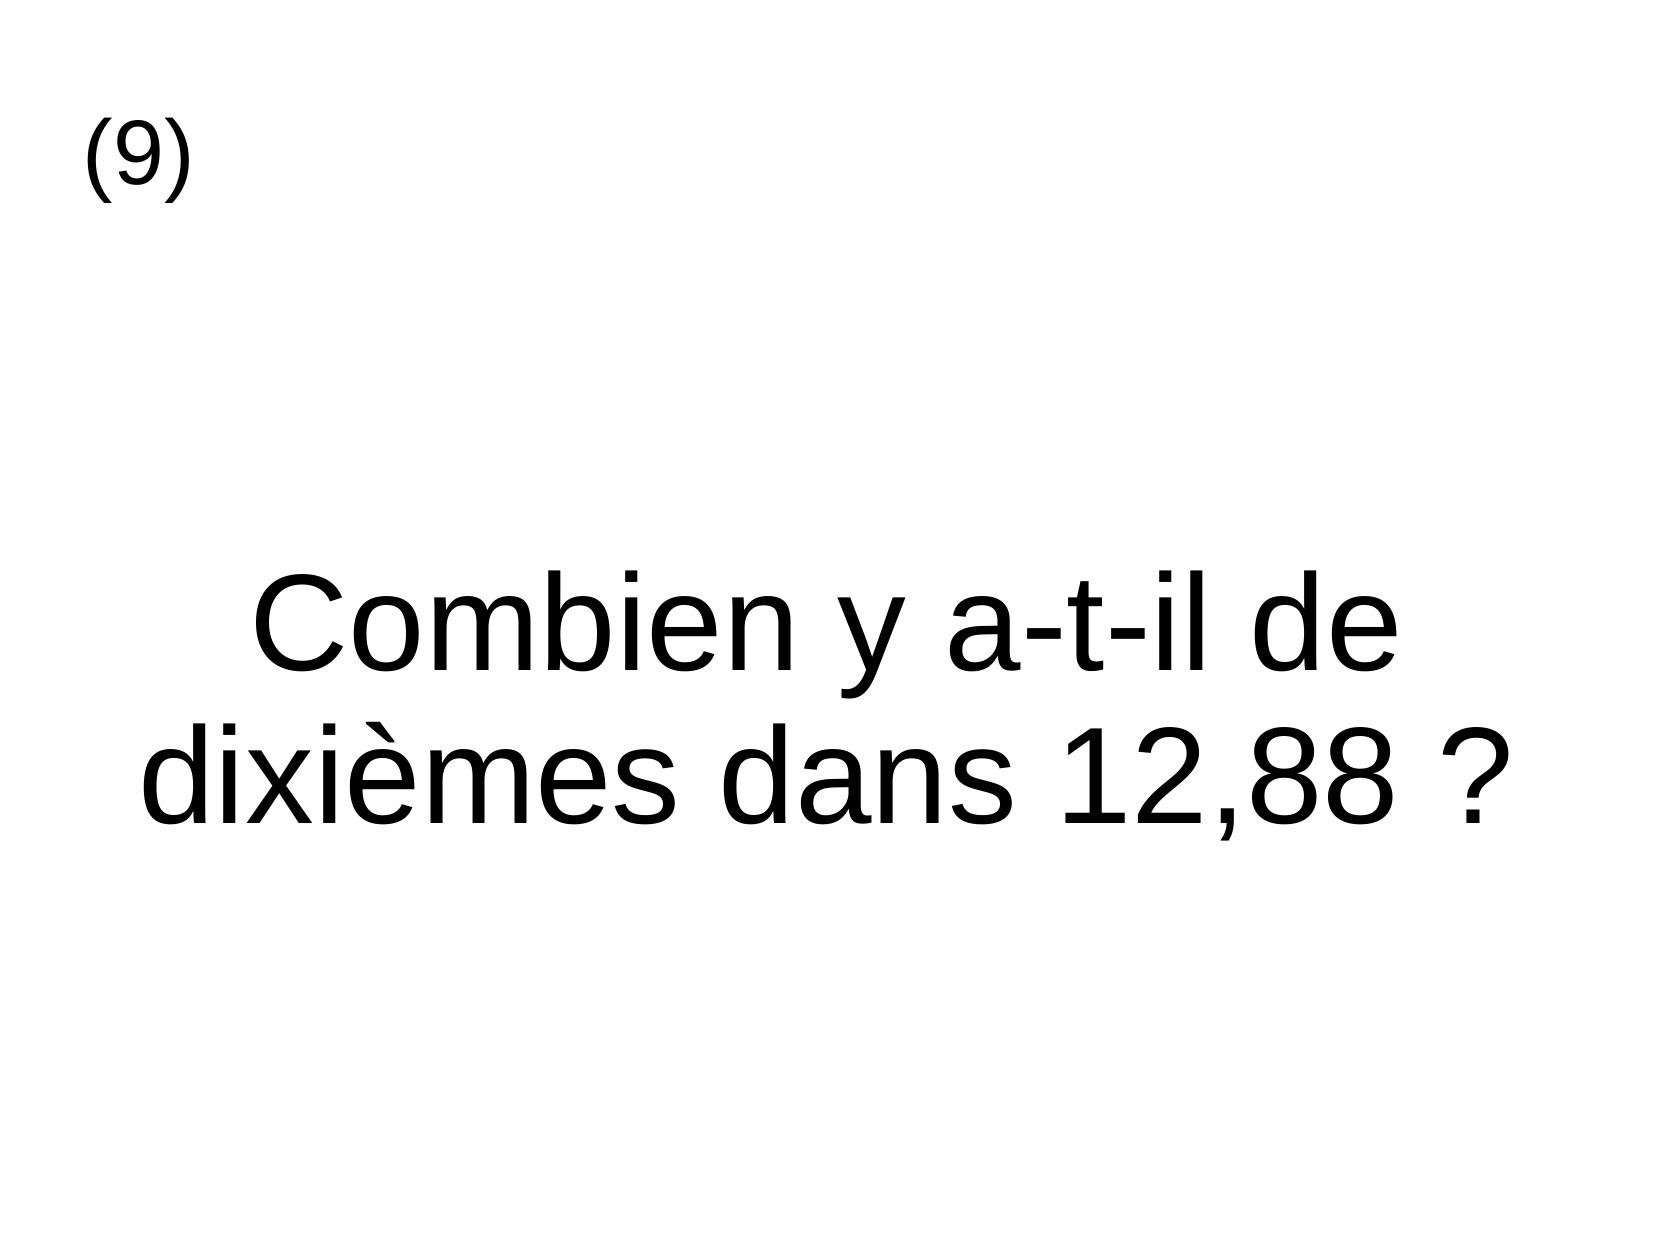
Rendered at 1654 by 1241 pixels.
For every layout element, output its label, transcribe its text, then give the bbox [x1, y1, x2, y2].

title (9) [82, 56, 1571, 250]
subtitle Combien y a-t-il de dixièmes dans 12,88 ? [82, 297, 1571, 1102]
